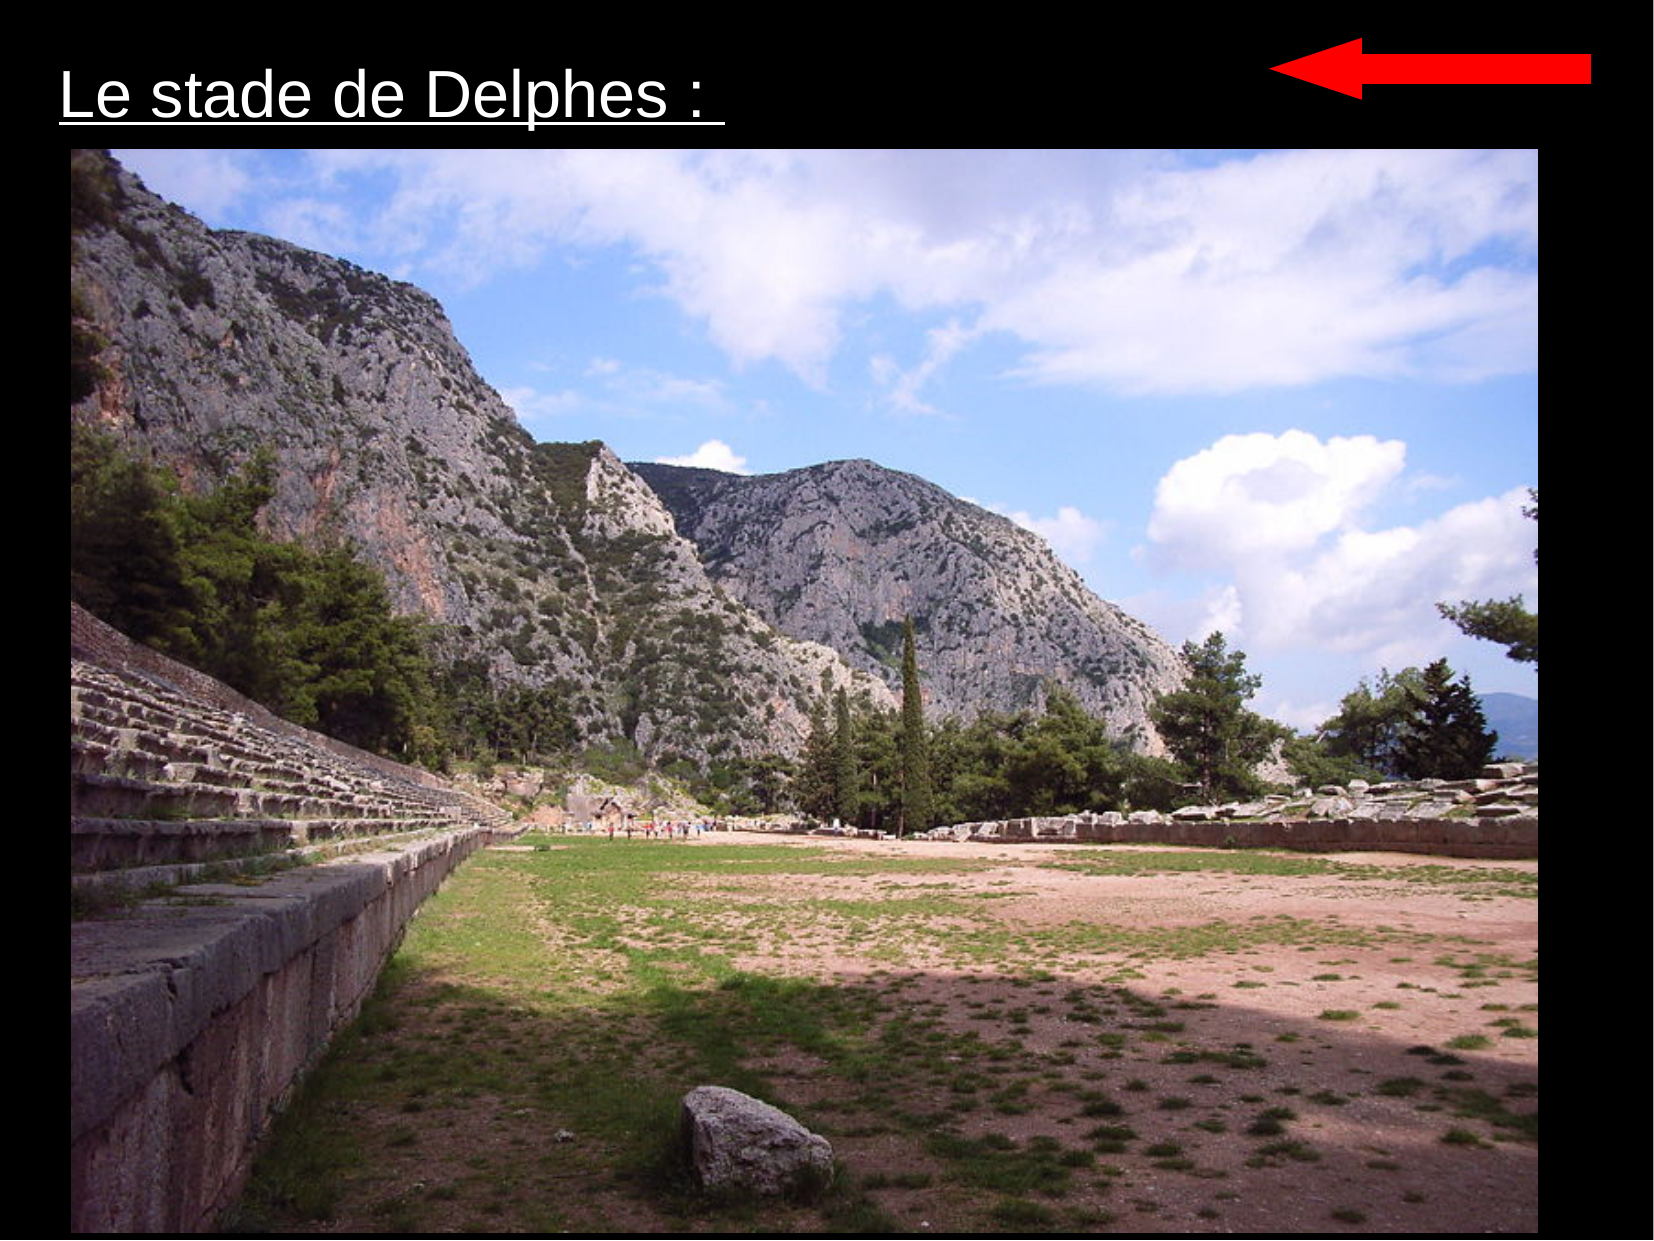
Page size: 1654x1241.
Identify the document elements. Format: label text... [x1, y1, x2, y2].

text_box Le stade de Delphes : [43, 50, 1376, 140]
picture [71, 149, 1538, 1233]
